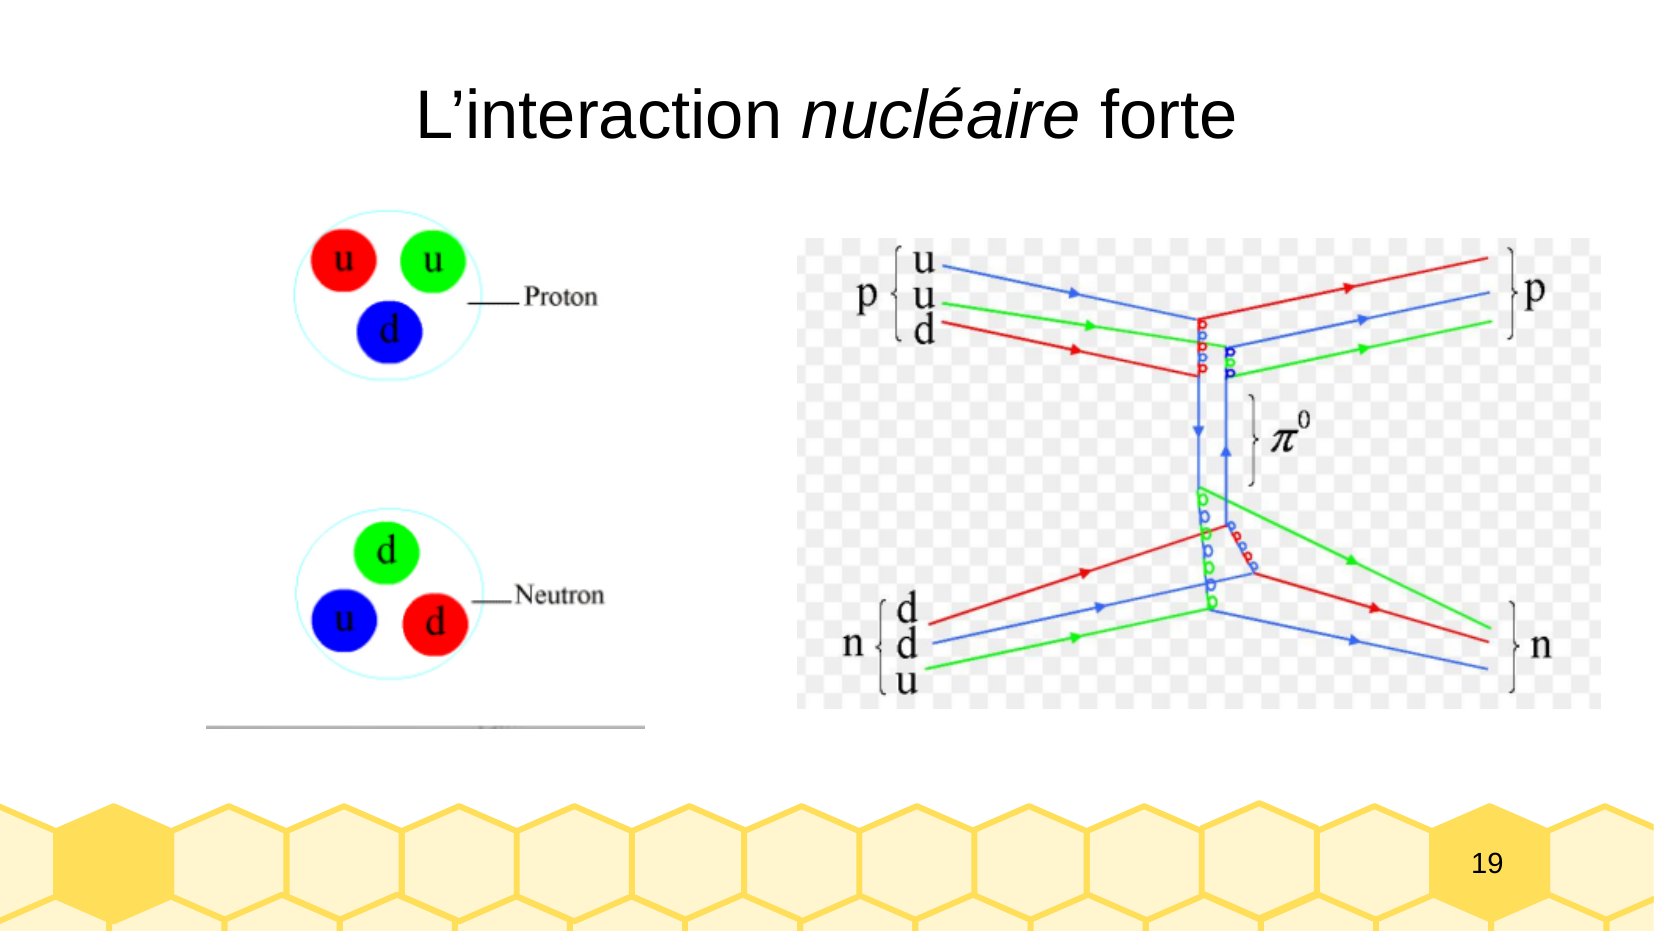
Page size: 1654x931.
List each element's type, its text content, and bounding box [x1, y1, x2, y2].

title L’interaction nucléaire forte [82, 37, 1571, 193]
picture [797, 238, 1601, 709]
picture [206, 206, 645, 729]
